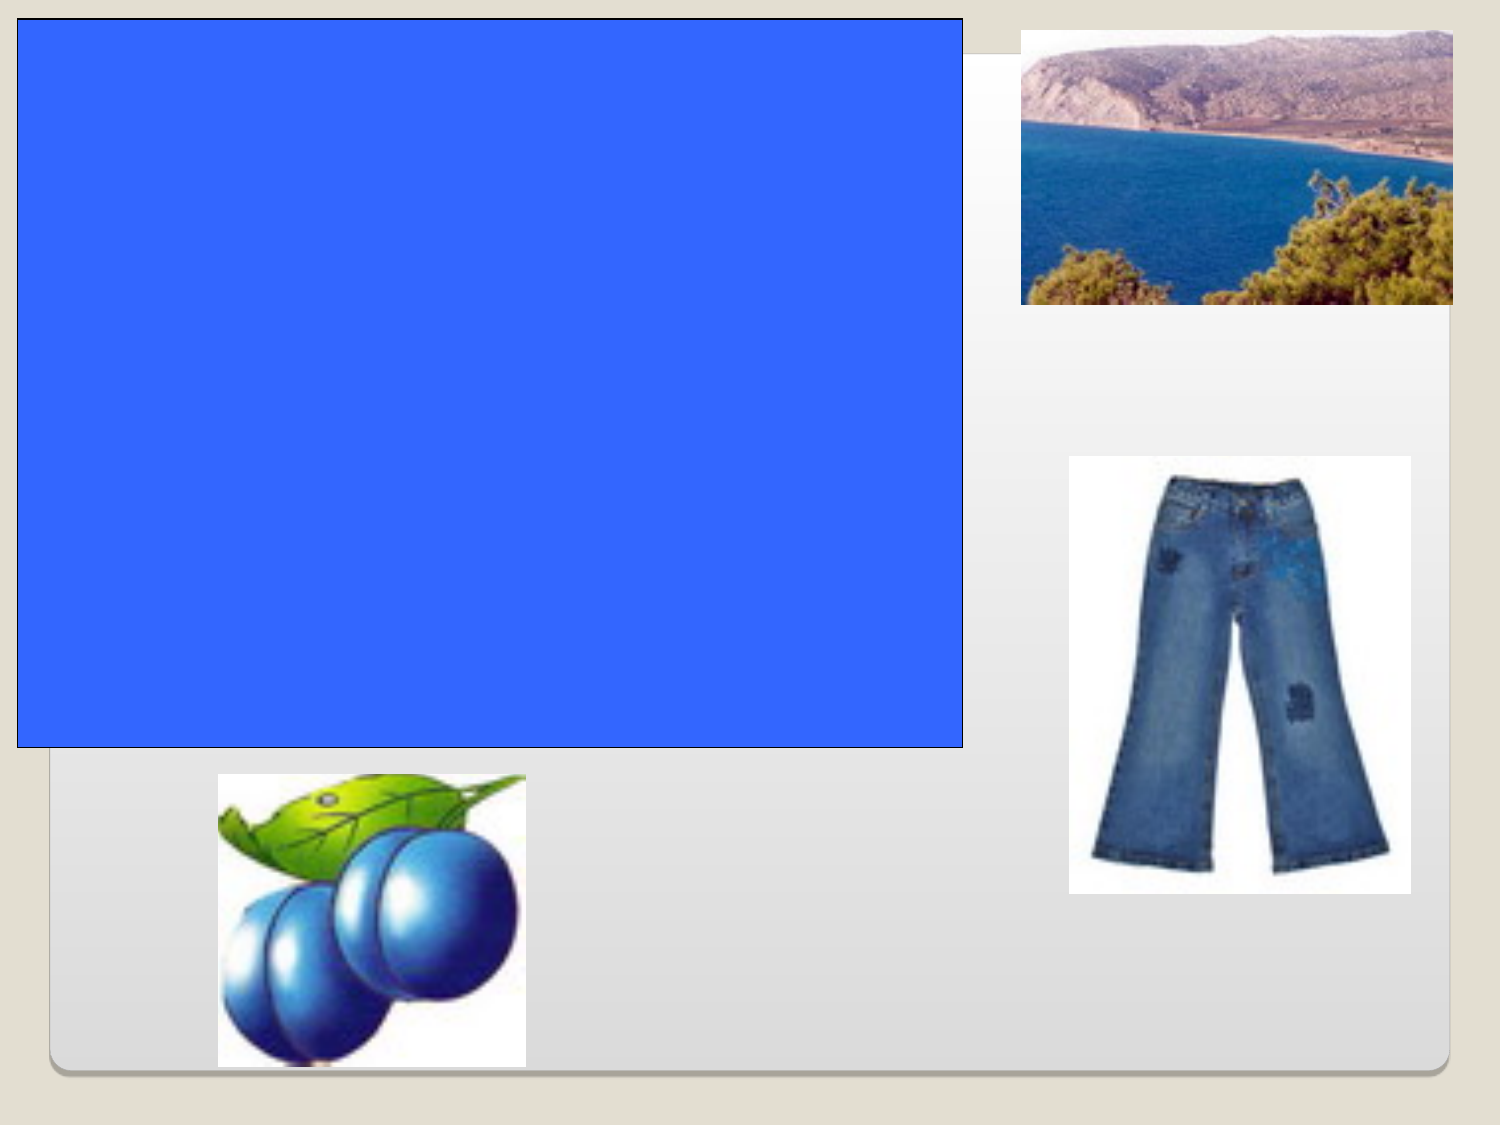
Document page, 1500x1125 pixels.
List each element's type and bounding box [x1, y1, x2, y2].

picture [1021, 30, 1453, 305]
picture [218, 774, 526, 1067]
picture [1069, 456, 1411, 894]
text_box [17, 19, 963, 748]
